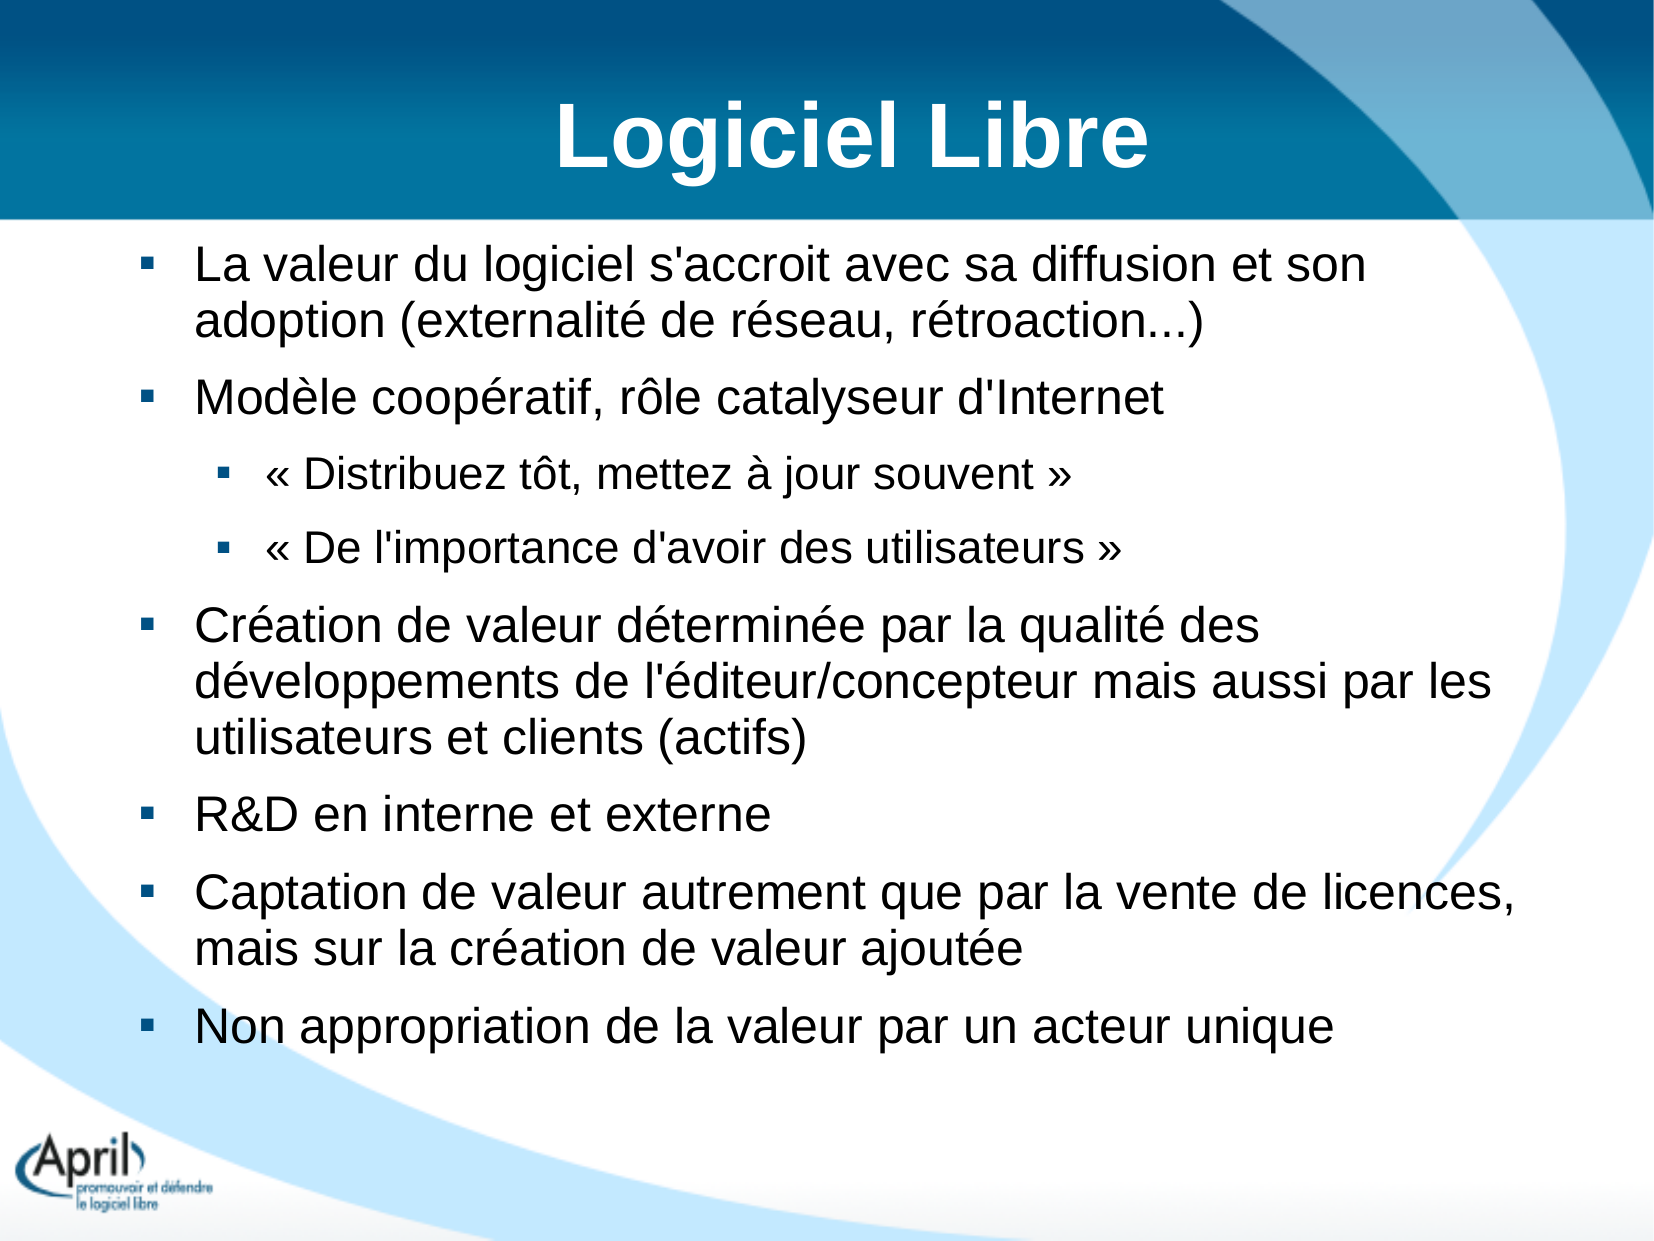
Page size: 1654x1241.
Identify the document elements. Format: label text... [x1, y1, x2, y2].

picture [0, 0, 1654, 1241]
title Logiciel Libre [121, 39, 1534, 232]
list La valeur du logiciel s'accroit avec sa diffusion et son adoption (externalité de réseau, rétroaction...) Modèle coopératif, rôle catalyseur d'Internet « Distribuez tôt, mettez à jour souvent » « De l'importance d'avoir des utilisateurs » Création de valeur déterminée par la qualité des développements de l'éditeur/concepteur mais aussi par les utilisateurs et clients (actifs) R&D en interne et externe Captation de valeur autrement que par la vente de licences, mais sur la création de valeur ajoutée Non appropriation de la valeur par un acteur unique [123, 236, 1536, 1123]
